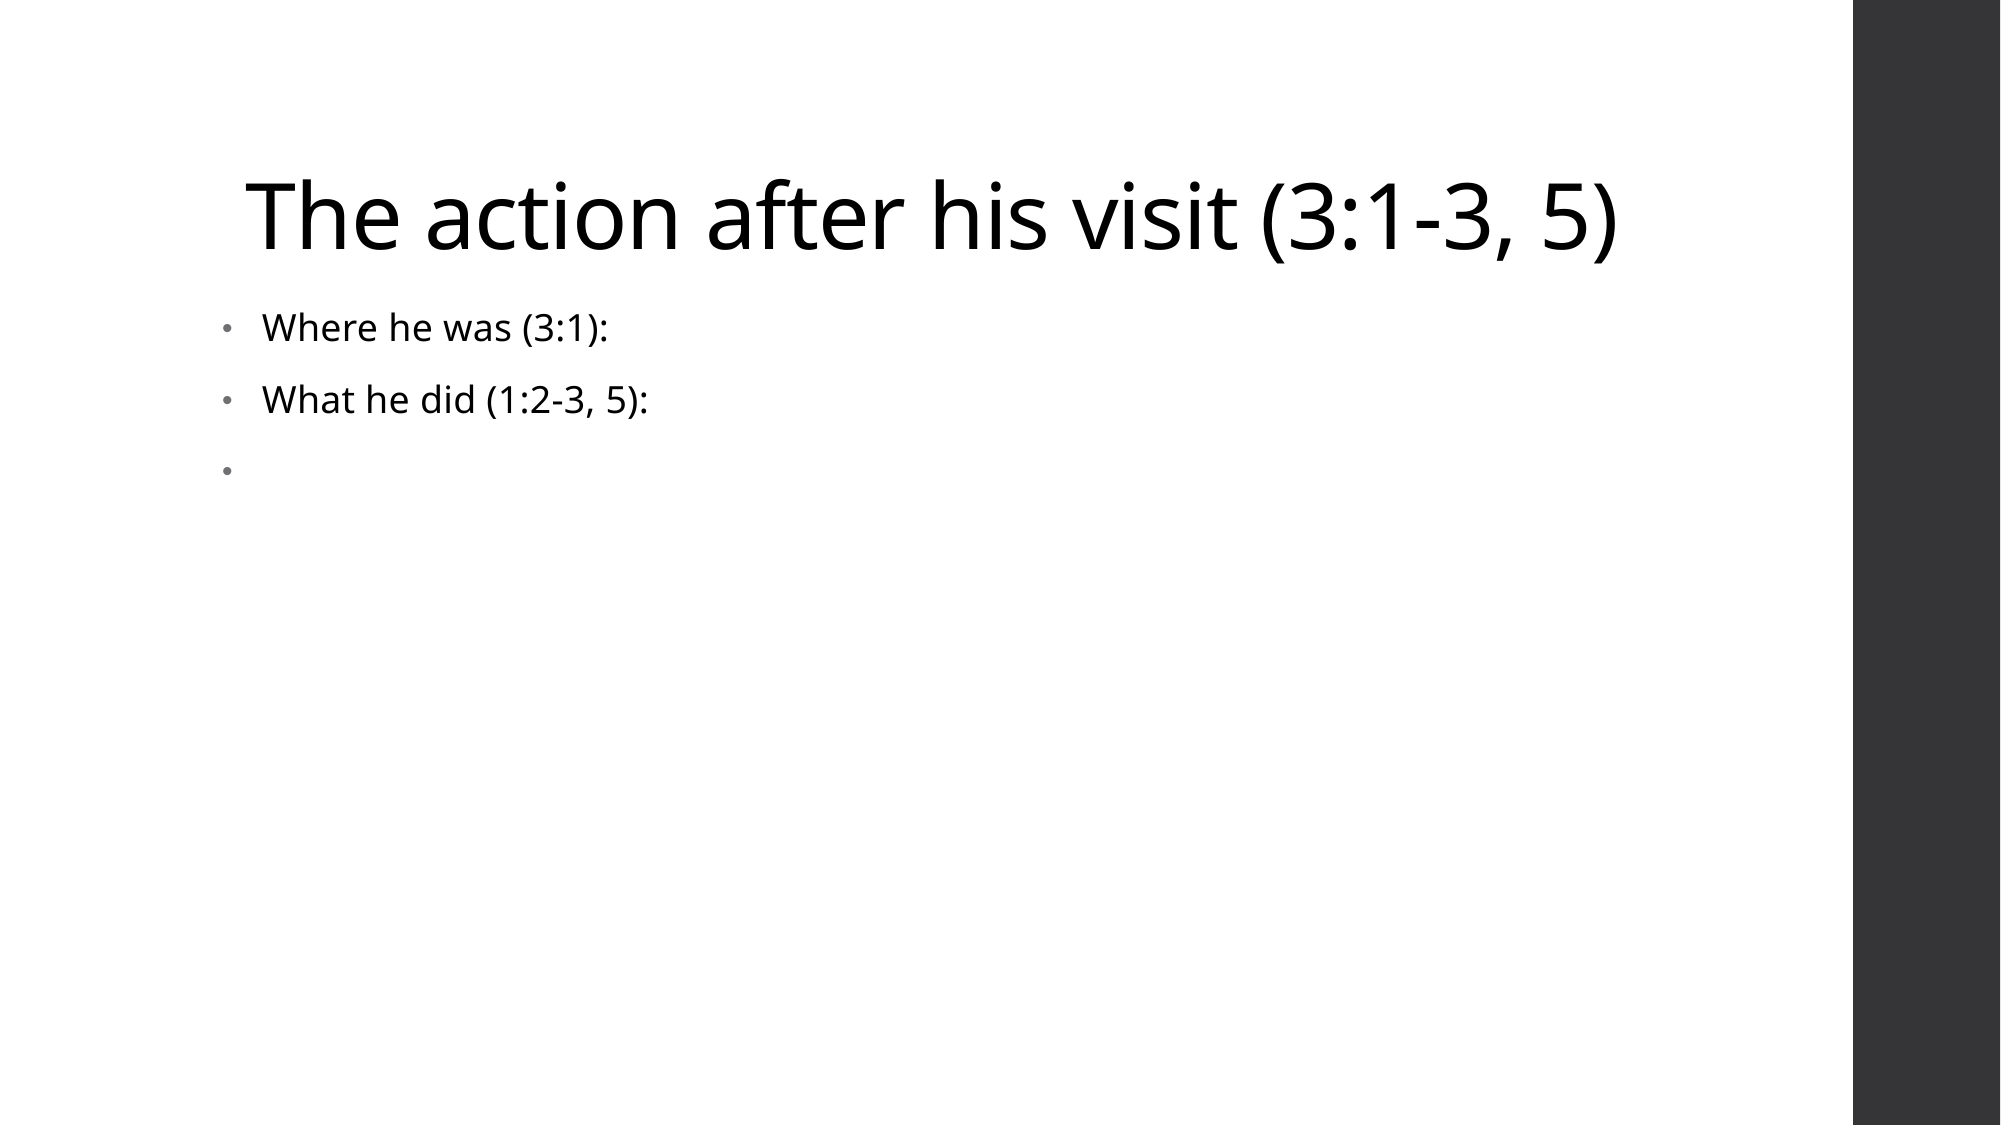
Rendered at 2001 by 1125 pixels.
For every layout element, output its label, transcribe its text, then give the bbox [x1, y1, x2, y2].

list Where he was (3:1): What he did (1:2-3, 5): [206, 299, 1617, 1014]
title The action after his visit (3:1-3, 5) [206, 60, 1797, 278]
